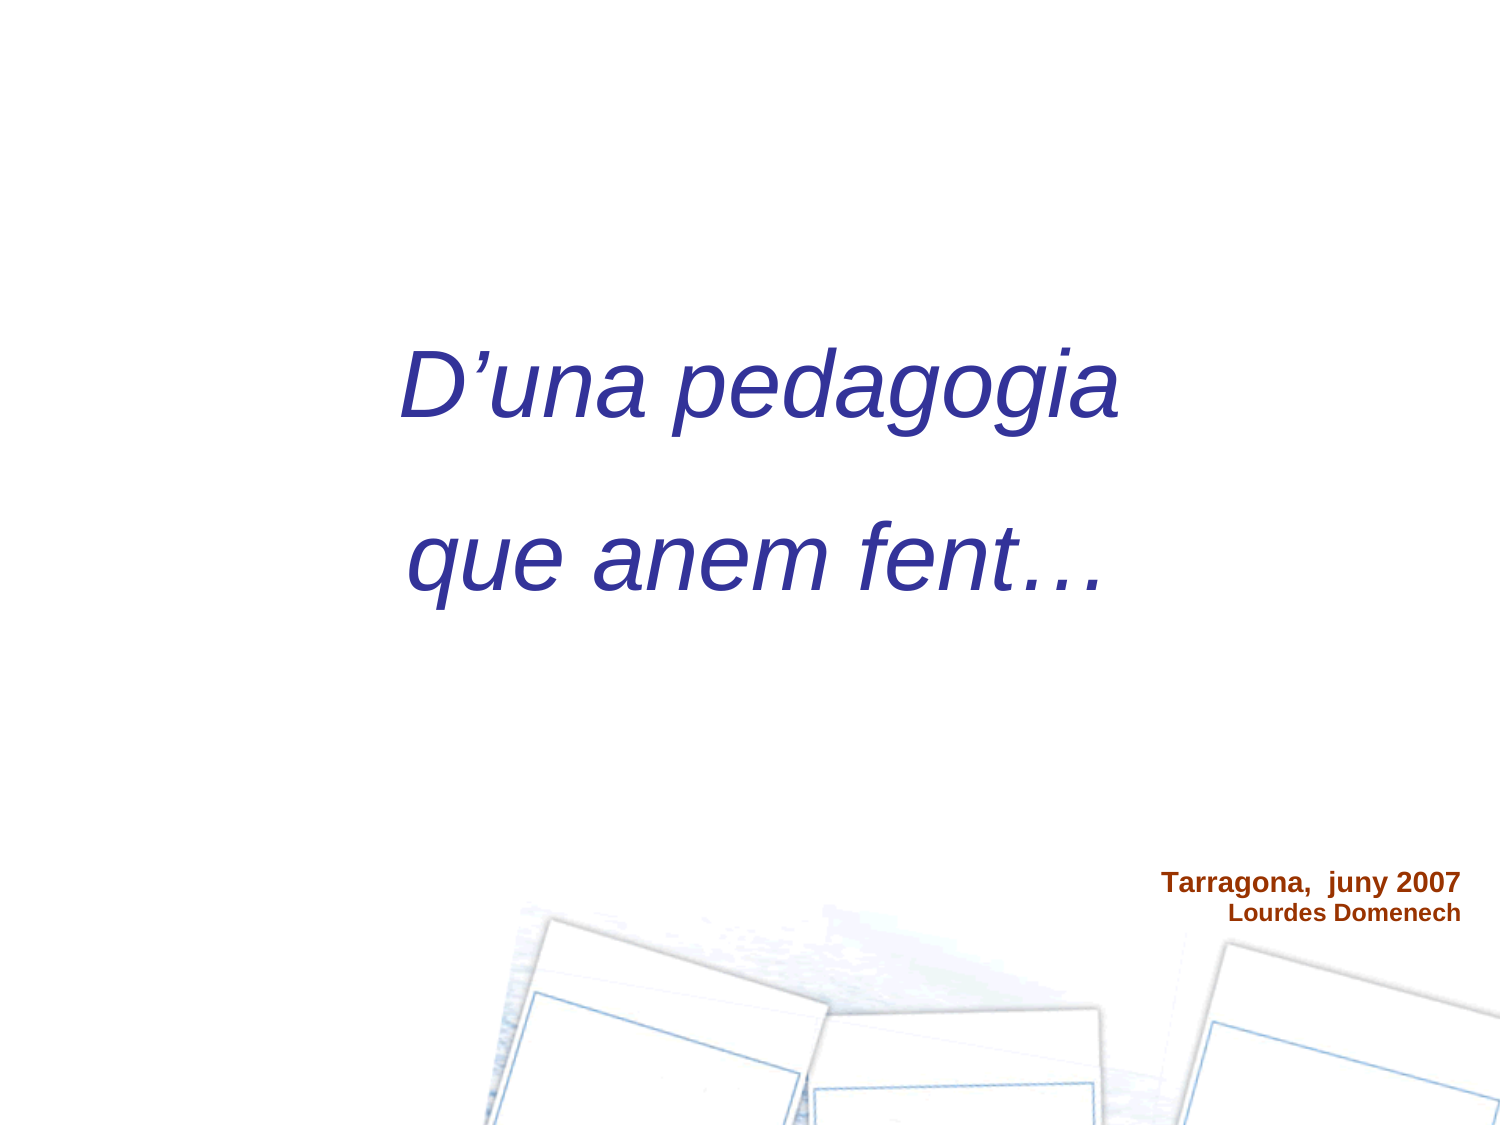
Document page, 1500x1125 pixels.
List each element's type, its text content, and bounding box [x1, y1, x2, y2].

text_box Tarragona, juny 2007 Lourdes Domenech [1139, 857, 1477, 963]
text_box D’una pedagogia que anem fent… [100, 322, 1447, 620]
picture [466, 847, 1500, 1125]
